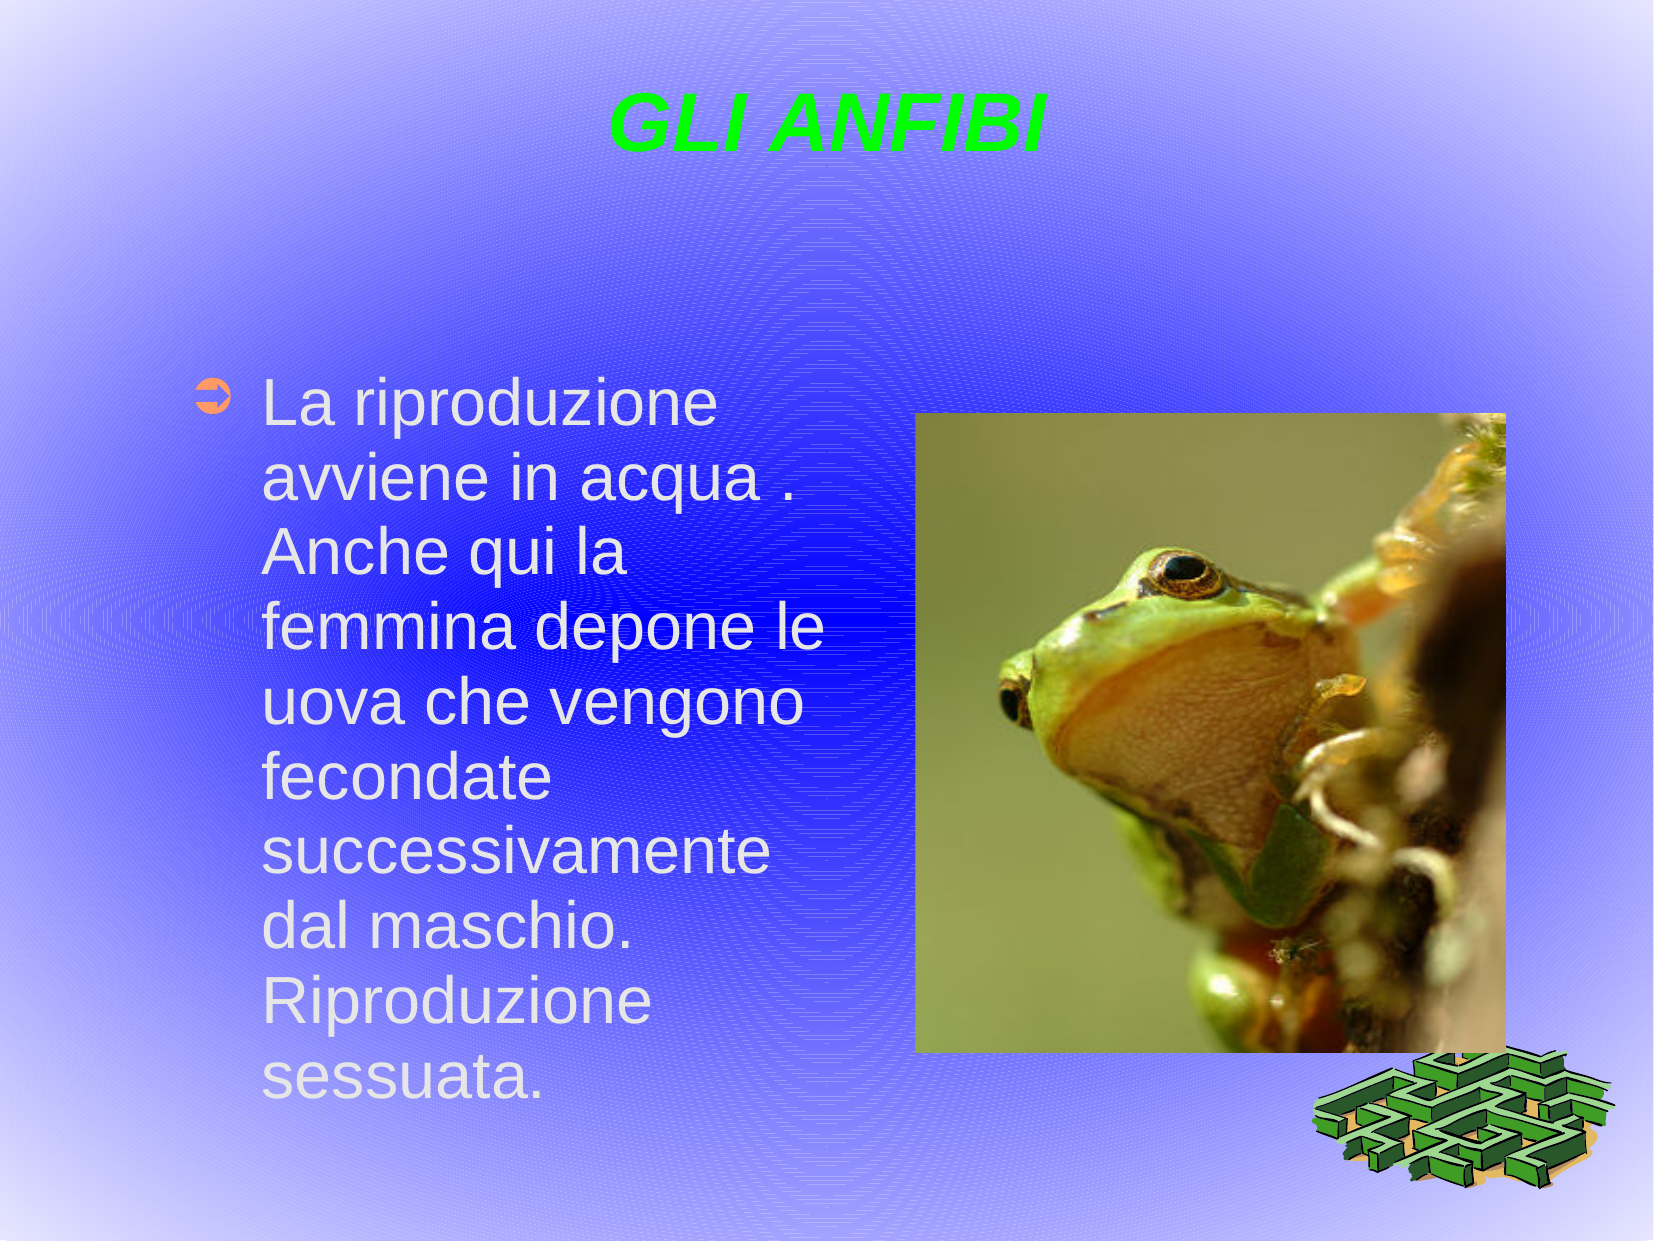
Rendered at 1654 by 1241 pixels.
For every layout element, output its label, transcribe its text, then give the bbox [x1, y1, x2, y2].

title GLI ANFIBI [121, 19, 1534, 227]
list La riproduzione avviene in acqua . Anche qui la femmina depone le uova che vengono fecondate successivamente dal maschio. Riproduzione sessuata. [178, 364, 858, 1147]
picture [915, 413, 1506, 1053]
